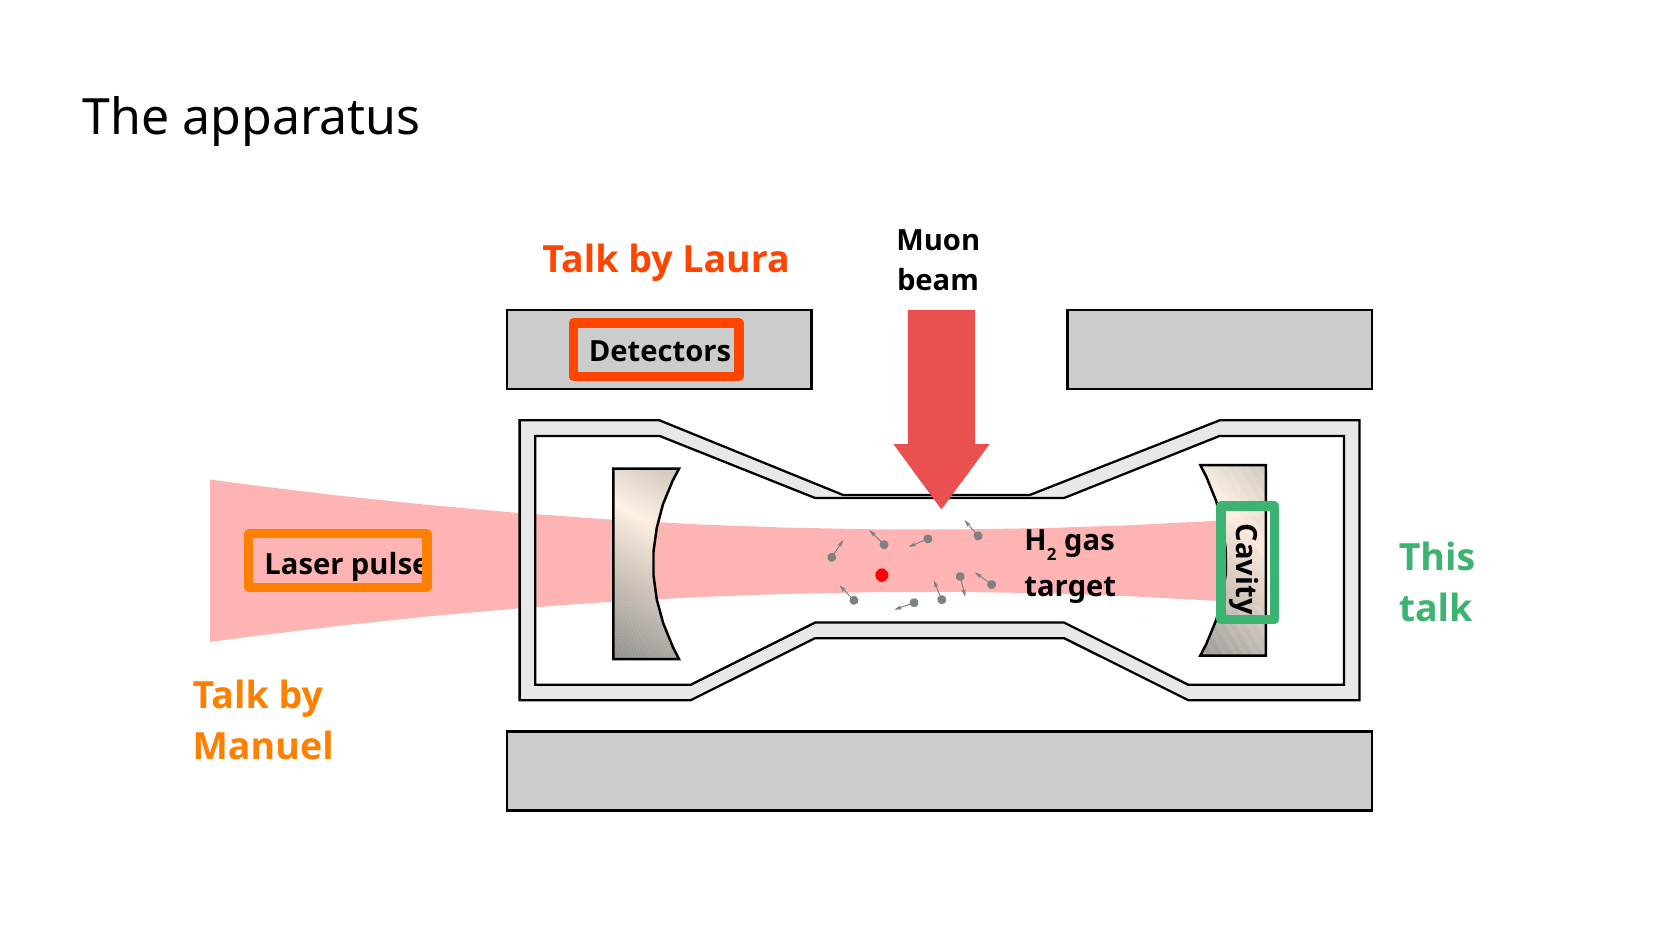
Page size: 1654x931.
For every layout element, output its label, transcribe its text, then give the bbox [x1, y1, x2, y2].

text_box Cavity [1226, 511, 1270, 615]
text_box Talk by Manuel [177, 660, 468, 729]
text_box Talk by Laura [527, 225, 821, 294]
text_box Laser pulse [253, 538, 422, 583]
text_box Detectors [578, 328, 734, 372]
text_box This talk [1384, 523, 1569, 586]
text_box Cavity [1190, 508, 1275, 643]
text_box Muon beam [849, 212, 1027, 297]
picture [184, 283, 1399, 837]
text_box Detectors [744, 322, 752, 373]
text_box Laser pulse [249, 535, 453, 601]
text_box H2 gas target [1009, 511, 1138, 604]
title The apparatus [82, 37, 1571, 193]
